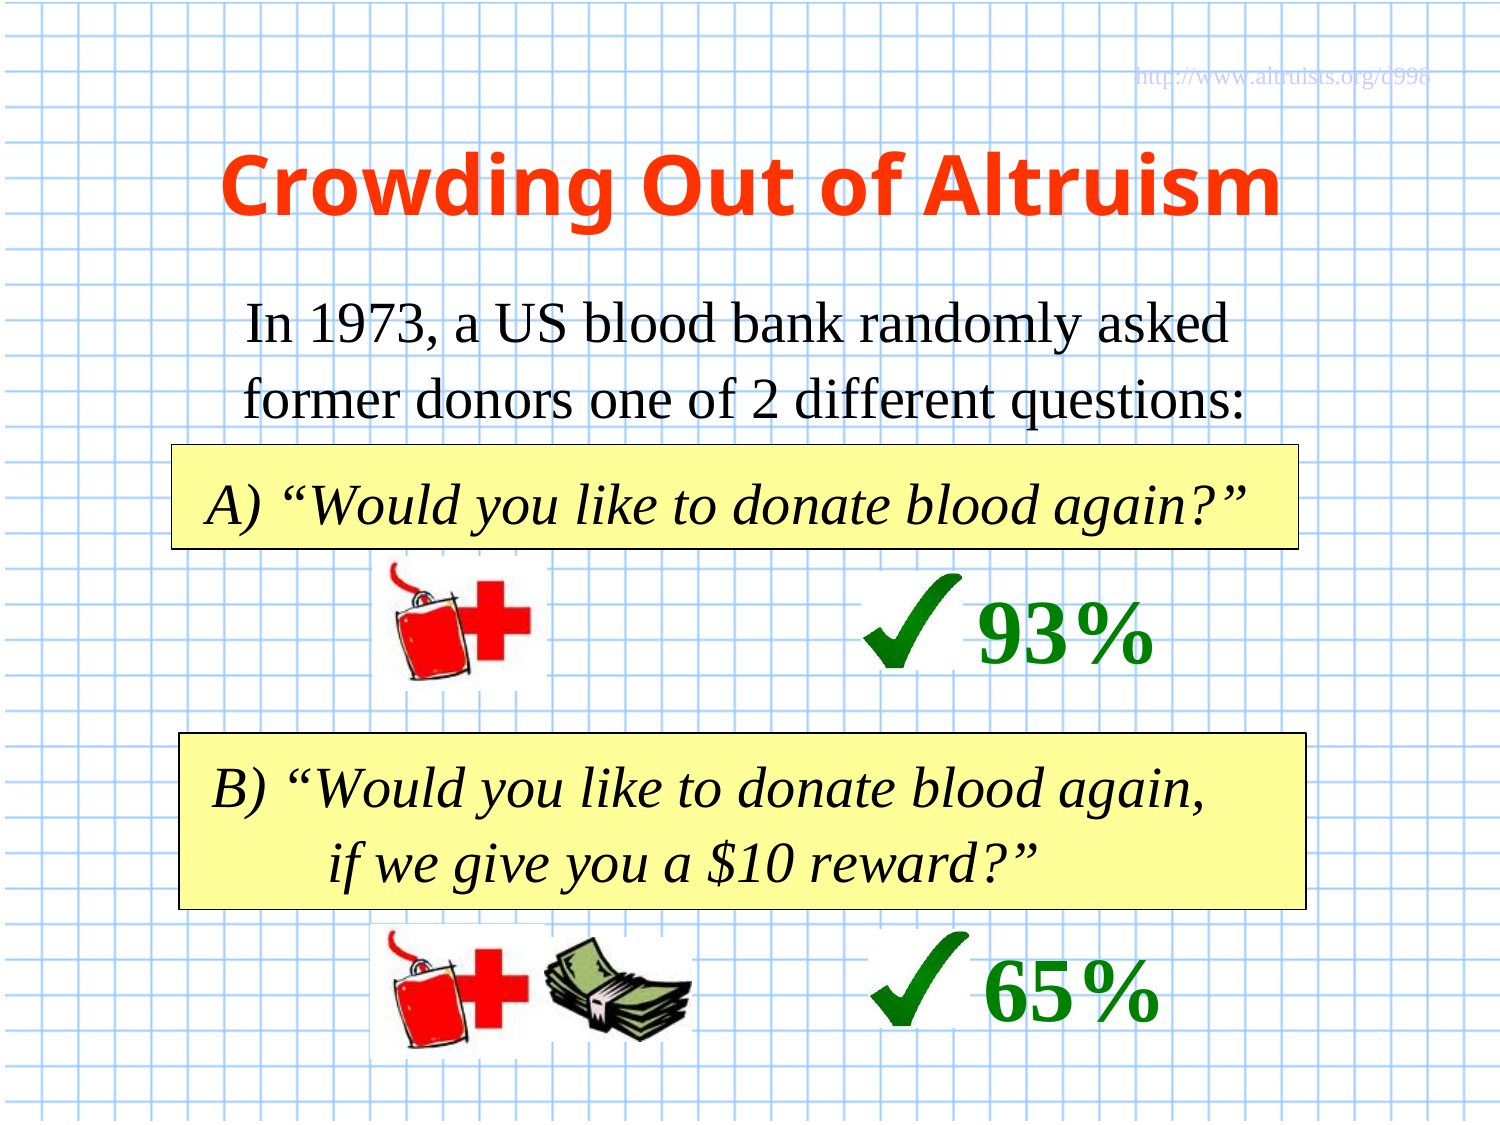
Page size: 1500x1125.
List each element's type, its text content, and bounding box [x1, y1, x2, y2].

text_box A) “Would you like to donate blood again?” [191, 461, 1353, 534]
text_box [171, 545, 1299, 549]
text_box [597, 872, 611, 880]
text_box 65% [969, 925, 1216, 1033]
text_box [628, 872, 639, 879]
text_box [721, 872, 729, 880]
text_box In 1973, a US blood bank randomly asked former donors one of 2 different questions: [87, 279, 1404, 407]
text_box [460, 872, 473, 879]
text_box [903, 872, 915, 879]
text_box [955, 872, 967, 879]
text_box [772, 872, 785, 880]
picture [5, 2, 1500, 1121]
text_box [711, 872, 720, 880]
text_box [670, 872, 682, 879]
text_box http://www.altruists.org/d998 [851, 53, 1447, 93]
text_box B) “Would you like to donate blood again, if we give you a $10 reward?” [196, 744, 1358, 872]
text_box [179, 732, 1306, 910]
text_box 93% [962, 567, 1209, 674]
text_box Crowding Out of Altruism [30, 0, 1474, 545]
